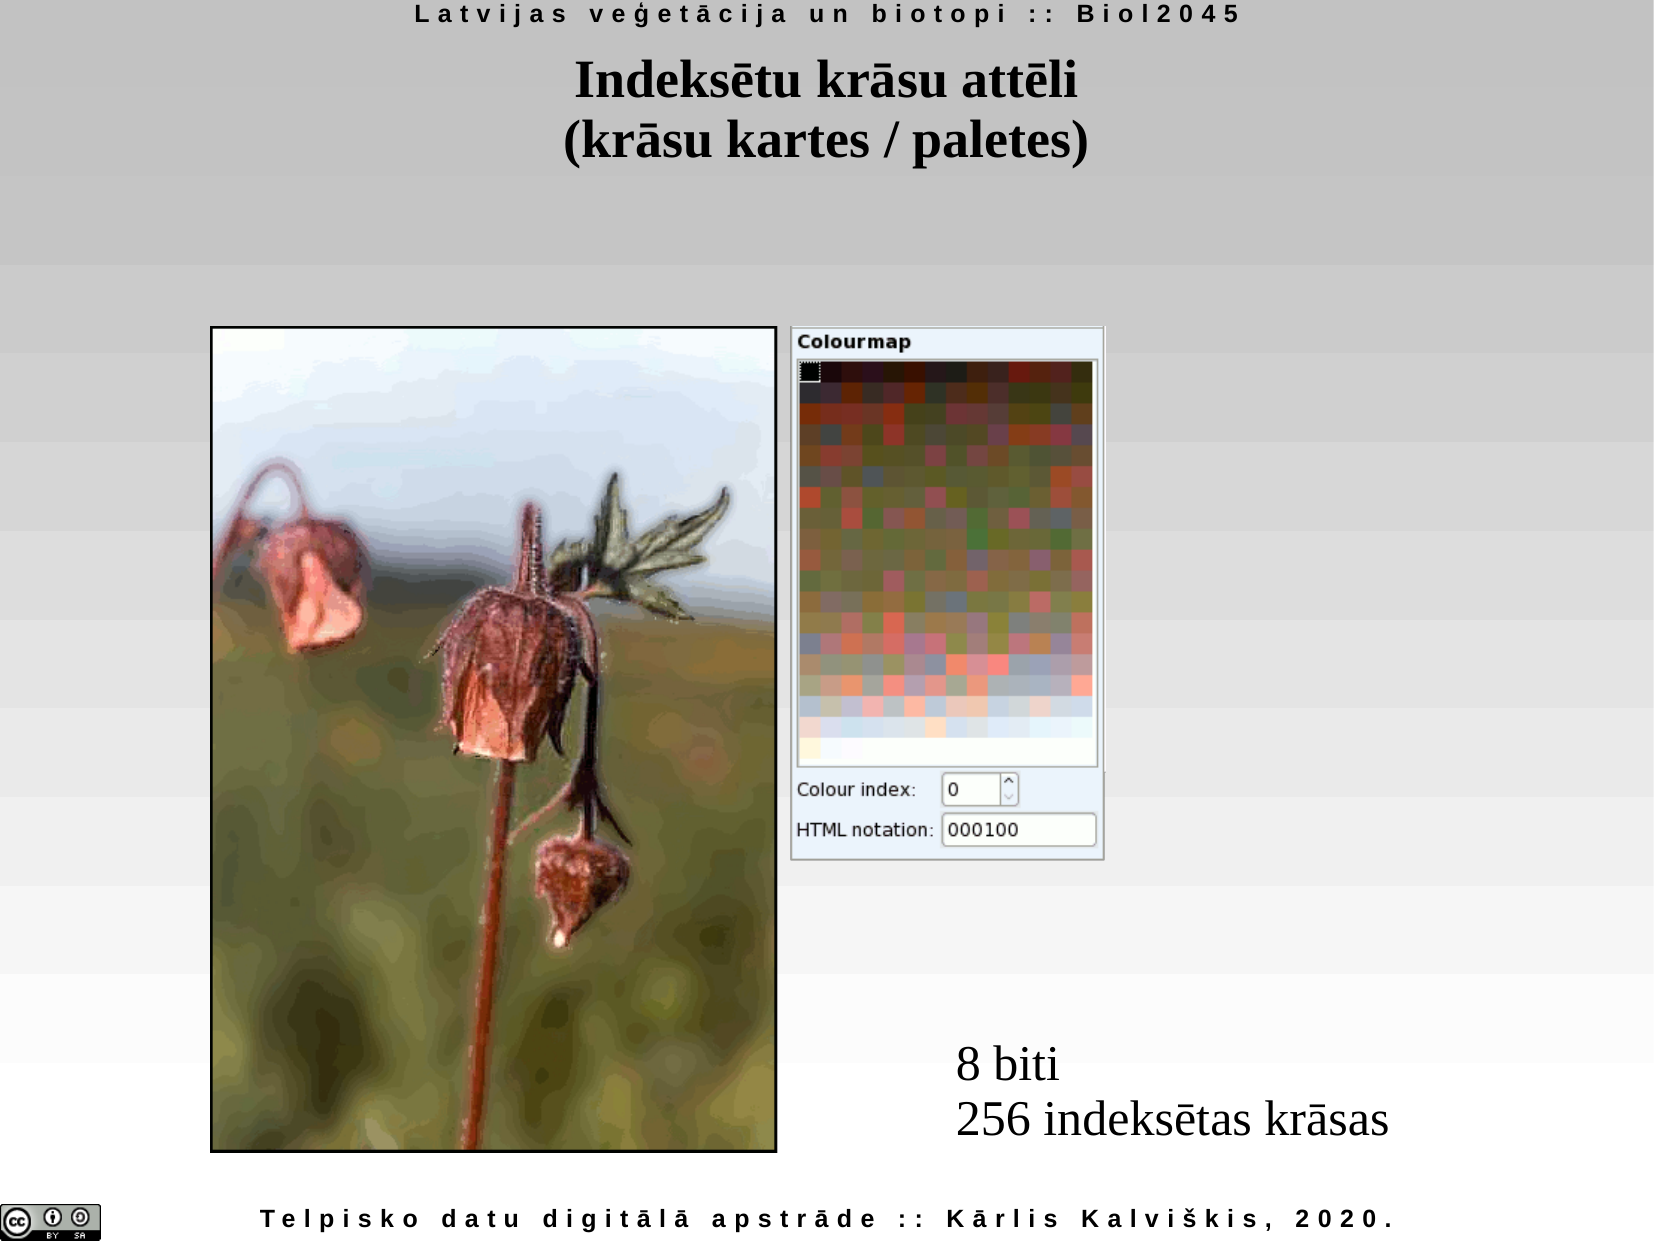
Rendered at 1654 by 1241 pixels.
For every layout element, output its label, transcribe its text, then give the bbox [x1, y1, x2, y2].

title Indeksētu krāsu attēli (krāsu kartes / paletes) [29, 49, 1625, 296]
text_box 8 biti 256 indeksētas krāsas [955, 1036, 1390, 1147]
picture [0, 0, 1654, 1241]
